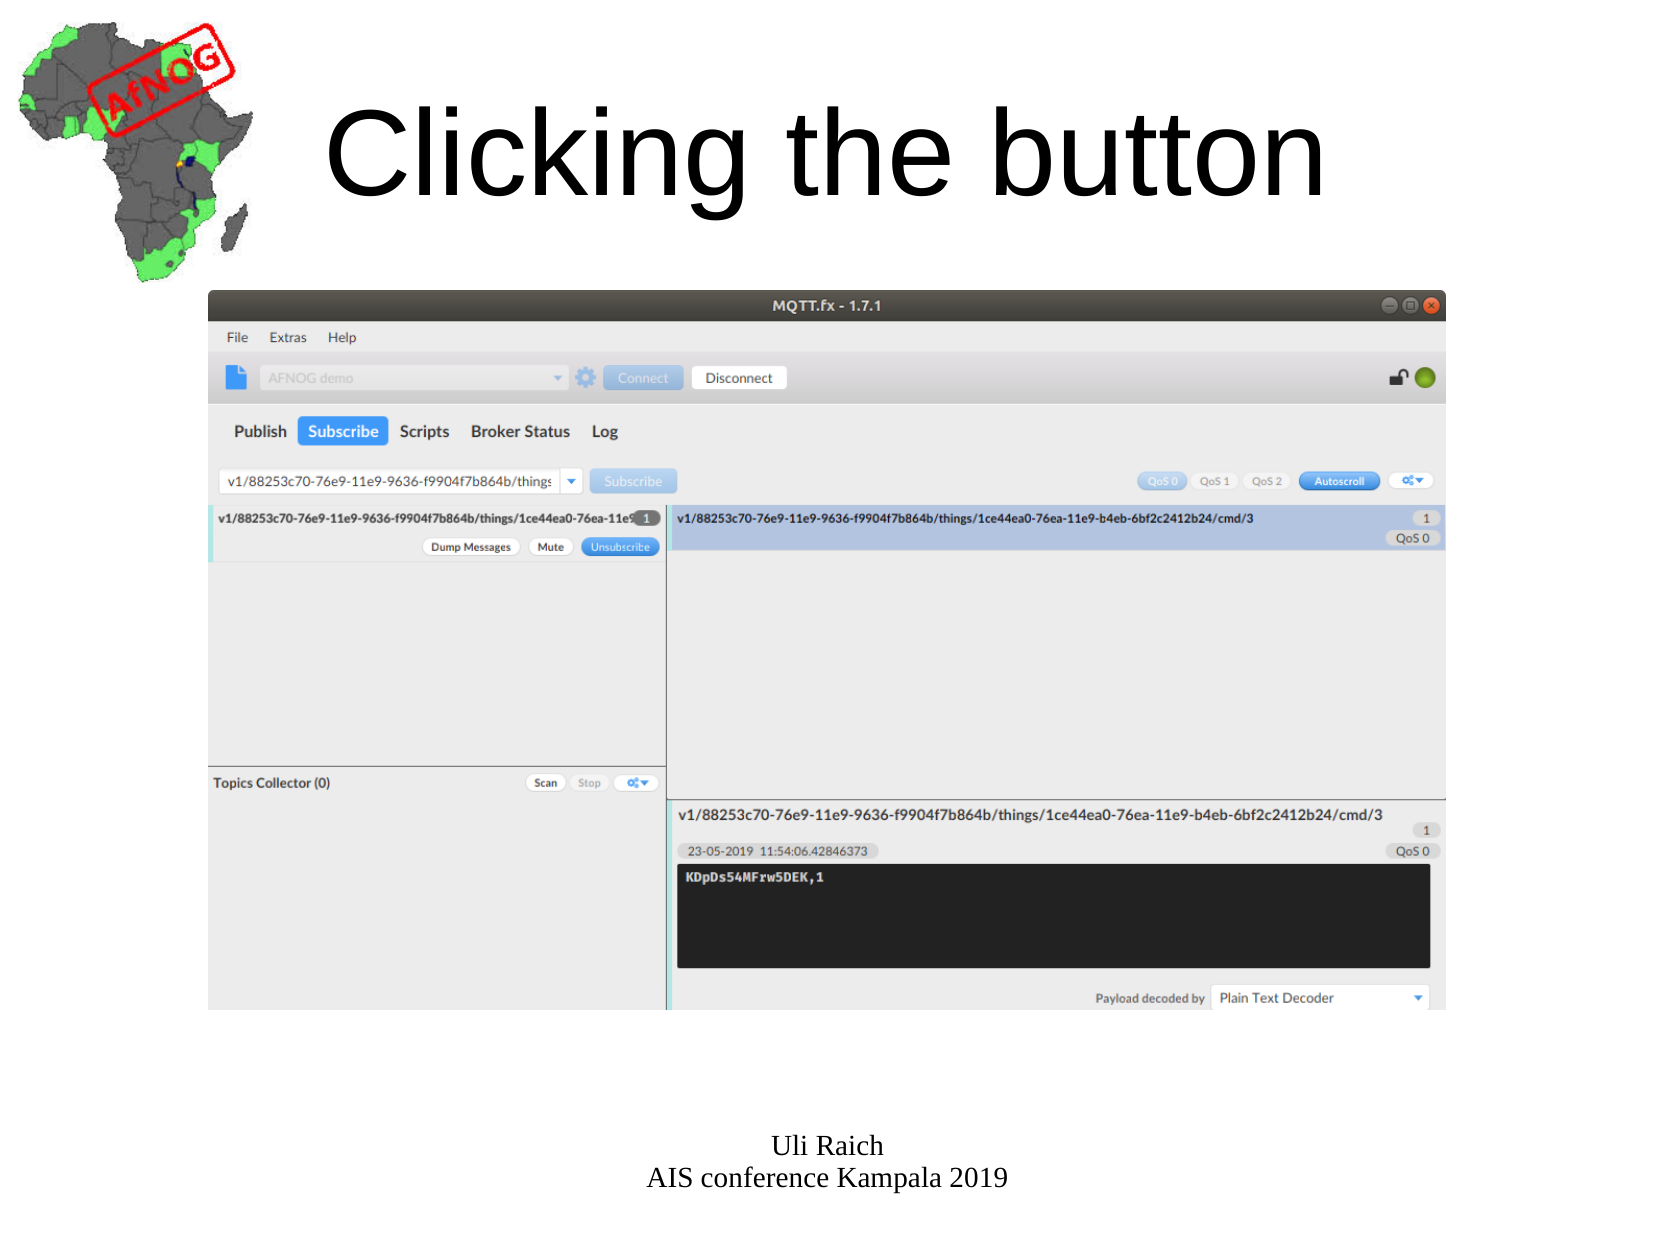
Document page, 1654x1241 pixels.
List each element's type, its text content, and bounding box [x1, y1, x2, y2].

picture [9, 0, 1446, 1010]
title Clicking the button [82, 49, 1571, 257]
